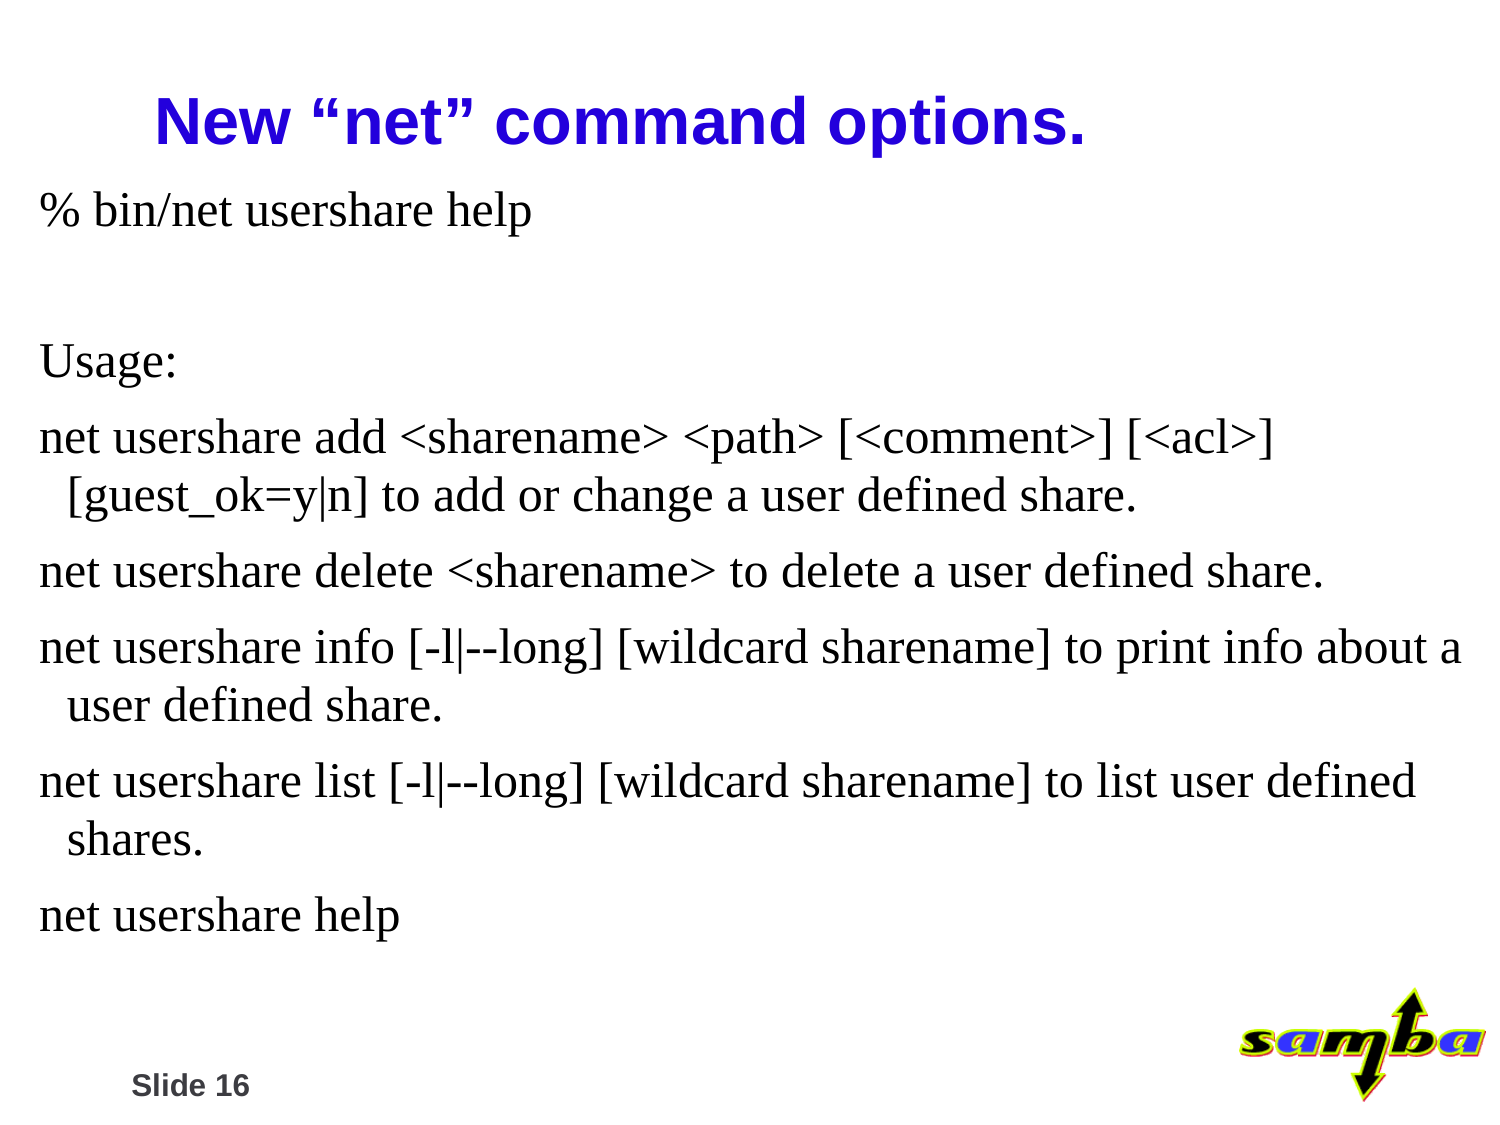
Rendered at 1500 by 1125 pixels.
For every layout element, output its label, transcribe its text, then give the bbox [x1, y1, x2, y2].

list % bin/net usershare help Usage: net usershare add <sharename> <path> [<comment>] [<acl>] [guest_ok=y|n] to add or change a user defined share. net usershare delete <sharename> to delete a user defined share. net usershare info [-l|--long] [wildcard sharename] to print info about a user defined share. net usershare list [-l|--long] [wildcard sharename] to list user defined shares. net usershare help [39, 178, 1470, 1021]
title New “net” command options. [154, 41, 1383, 178]
picture [1239, 987, 1486, 1102]
